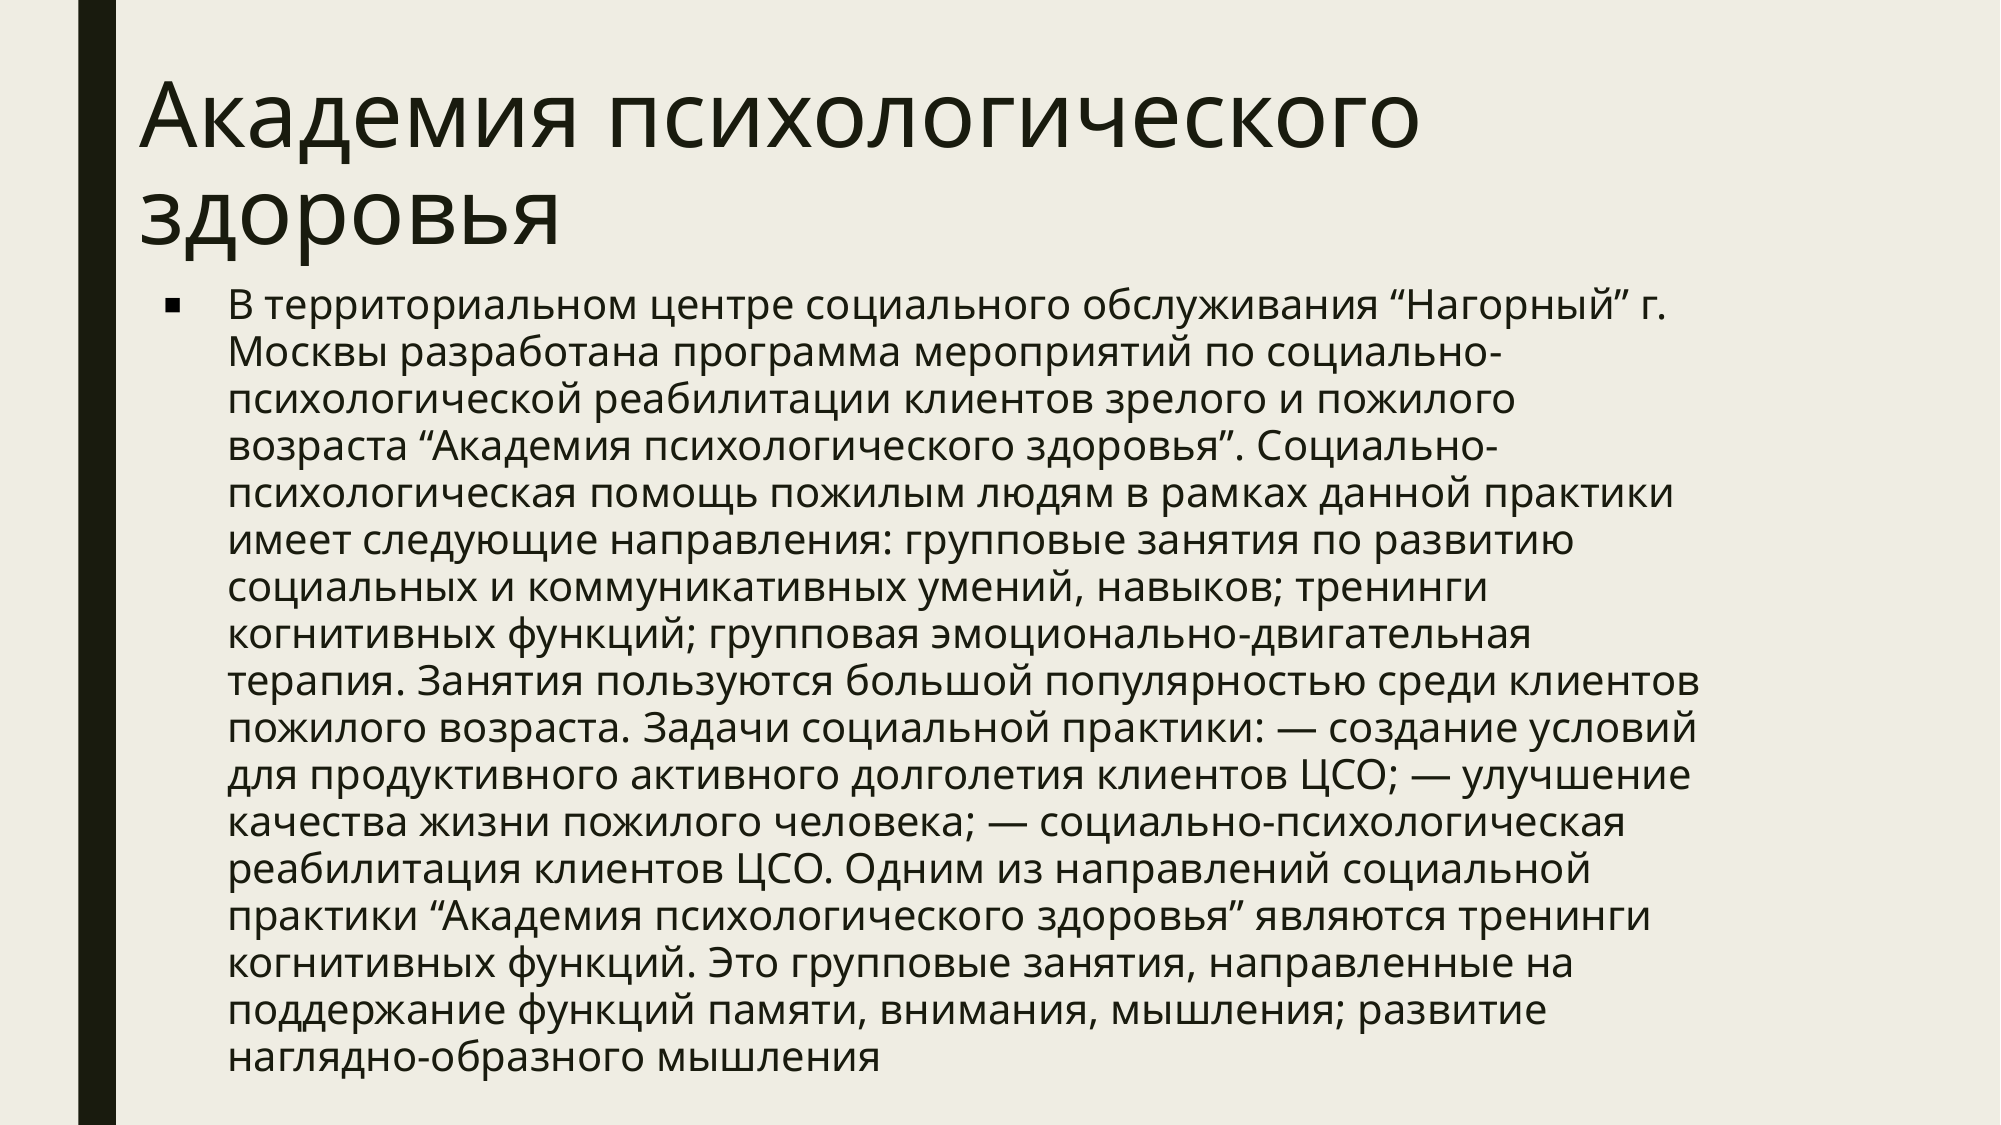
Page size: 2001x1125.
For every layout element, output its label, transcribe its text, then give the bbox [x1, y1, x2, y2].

list В территориальном центре социального обслуживания “Нагорный” г. Москвы разработана программа мероприятий по социально-психологической реабилитации клиентов зрелого и пожилого возраста “Академия психологического здоровья”. Социально-психологическая помощь пожилым людям в рамках данной практики имеет следующие направления: групповые занятия по развитию социальных и коммуникативных умений, навыков; тренинги когнитивных функций; групповая эмоционально-двигательная терапия. Занятия пользуются большой популярностью среди клиентов пожилого возраста. Задачи социальной практики: — создание условий для продуктивного активного долголетия клиентов ЦСО; — улучшение качества жизни пожилого человека; — социально-психологическая реабилитация клиентов ЦСО. Одним из направлений социальной практики “Академия психологического здоровья” являются тренинги когнитивных функций. Это групповые занятия, направленные на поддержание функций памяти, внимания, мышления; развитие наглядно-образного мышления [149, 274, 1725, 1064]
title Академия психологического здоровья [125, 61, 1700, 196]
